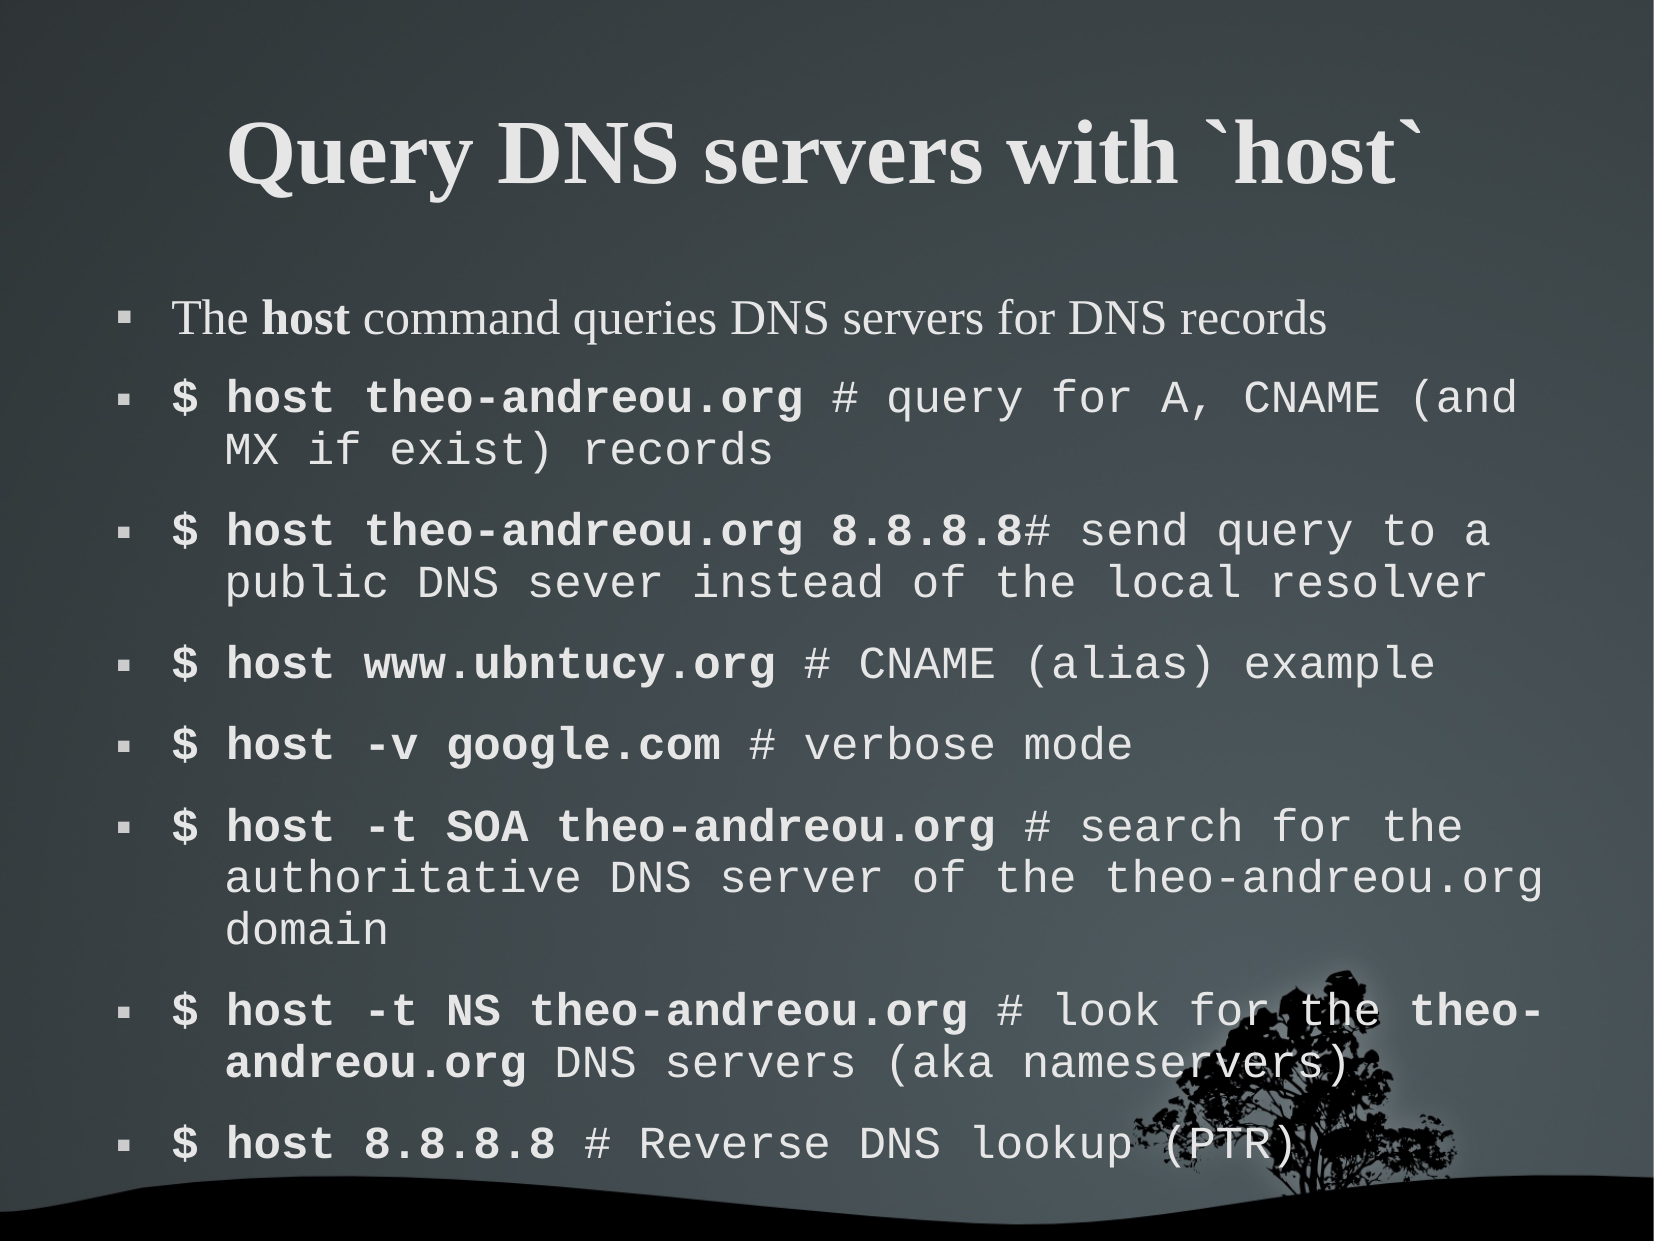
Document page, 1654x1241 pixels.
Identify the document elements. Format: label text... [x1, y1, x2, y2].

picture [0, 0, 1654, 1241]
title Query DNS servers with `host` [82, 33, 1571, 273]
list The host command queries DNS servers for DNS records $ host theo-andreou.org # query for A, CNAME (and ΜΧ if exist) records $ host theo-andreou.org 8.8.8.8# send query to a public DNS sever instead of the local resolver $ host www.ubntucy.org # CNAME (alias) example $ host -v google.com # verbose mode $ host -t SOA theo-andreou.org # search for the authoritative DNS server of the theo-andreou.org domain $ host -t NS theo-andreou.org # look for the theo-andreou.org DNS servers (aka nameservers) $ host 8.8.8.8 # Reverse DNS lookup (PTR) [82, 290, 1571, 1227]
